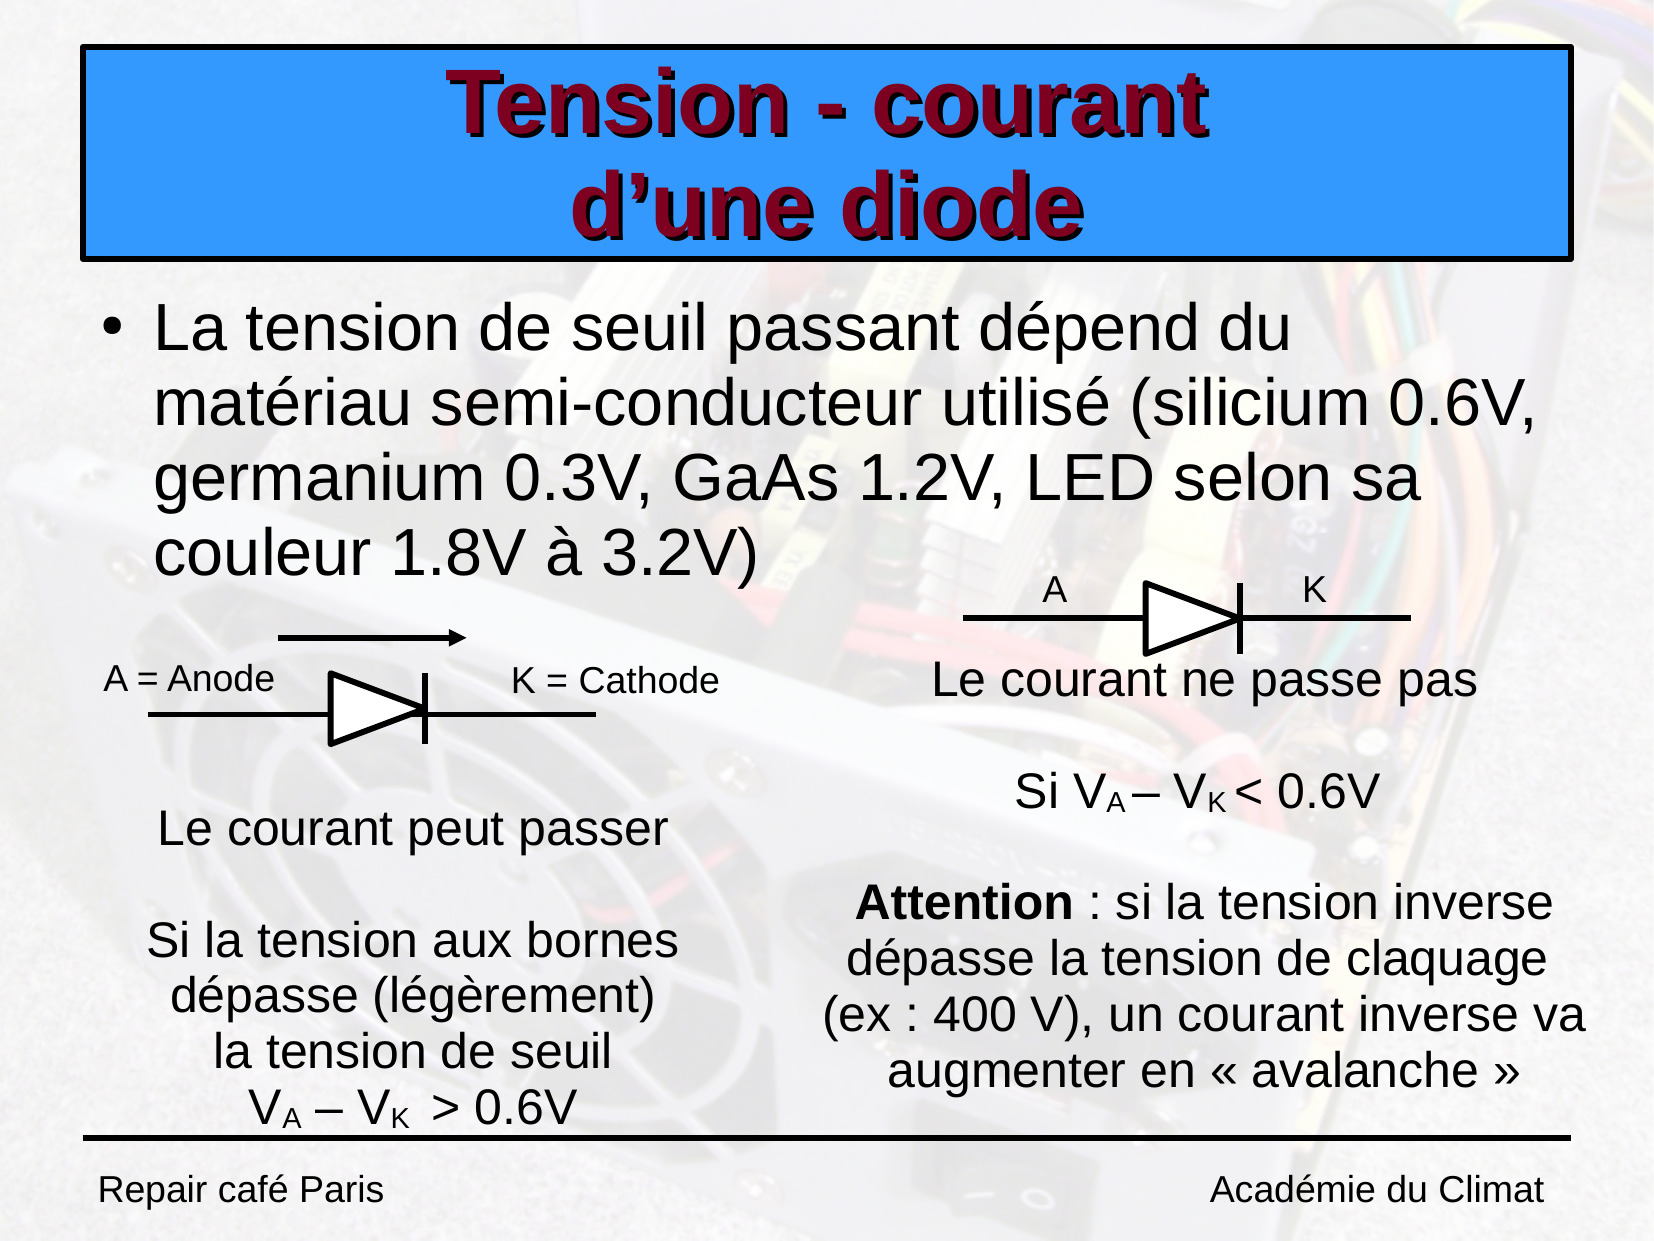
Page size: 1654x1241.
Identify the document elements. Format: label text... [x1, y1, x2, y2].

text_box [1145, 592, 1237, 644]
text_box A [1027, 561, 1170, 619]
text_box Le courant ne passe pas Si VA – VK < 0.6V Attention : si la tension inverse dépasse la tension de claquage (ex : 400 V), un courant inverse va augmenter en « avalanche » [779, 644, 1630, 1107]
list La tension de seuil passant dépend du matériau semi-conducteur utilisé (silicium 0.6V, germanium 0.3V, GaAs 1.2V, LED selon sa couleur 1.8V à 3.2V) [82, 290, 1571, 590]
text_box Repair café Paris Académie du Climat [82, 1161, 1571, 1219]
picture [0, 0, 1654, 1241]
text_box Le courant peut passer Si la tension aux bornes dépasse (légèrement) la tension de seuil VA – VK > 0.6V [47, 737, 780, 1143]
text_box A = Anode [88, 649, 308, 721]
text_box [330, 673, 422, 737]
text_box K [1287, 561, 1471, 618]
text_box K = Cathode [496, 651, 756, 709]
title Tension - courant d’une diode [82, 47, 1571, 259]
